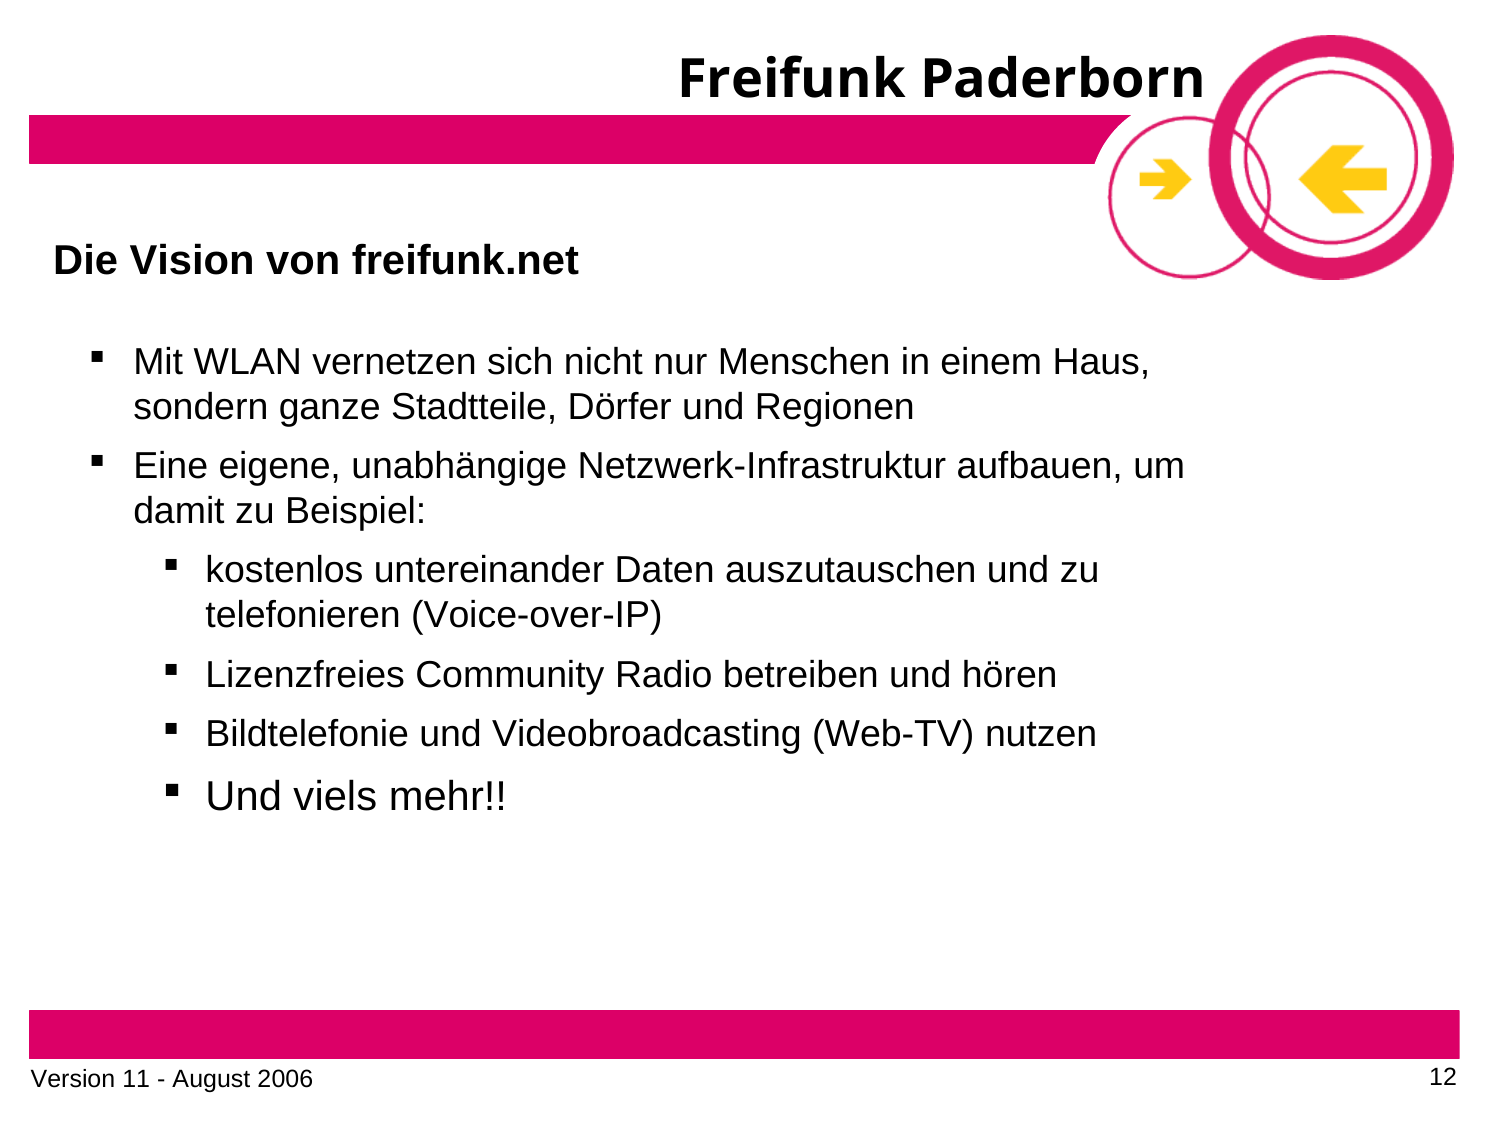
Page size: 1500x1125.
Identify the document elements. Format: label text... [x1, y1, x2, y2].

text_box Mit WLAN vernetzen sich nicht nur Menschen in einem Haus, sondern ganze Stadtteile, Dörfer und Regionen Eine eigene, unabhängige Netzwerk-Infrastruktur aufbauen, um damit zu Beispiel: kostenlos untereinander Daten auszutauschen und zu telefonieren (Voice-over-IP) Lizenzfreies Community Radio betreiben und hören Bildtelefonie und Videobroadcasting (Web-TV) nutzen Und viels mehr!! [59, 337, 1288, 976]
picture [1107, 35, 1454, 280]
text_box Die Vision von freifunk.net [53, 233, 1046, 313]
